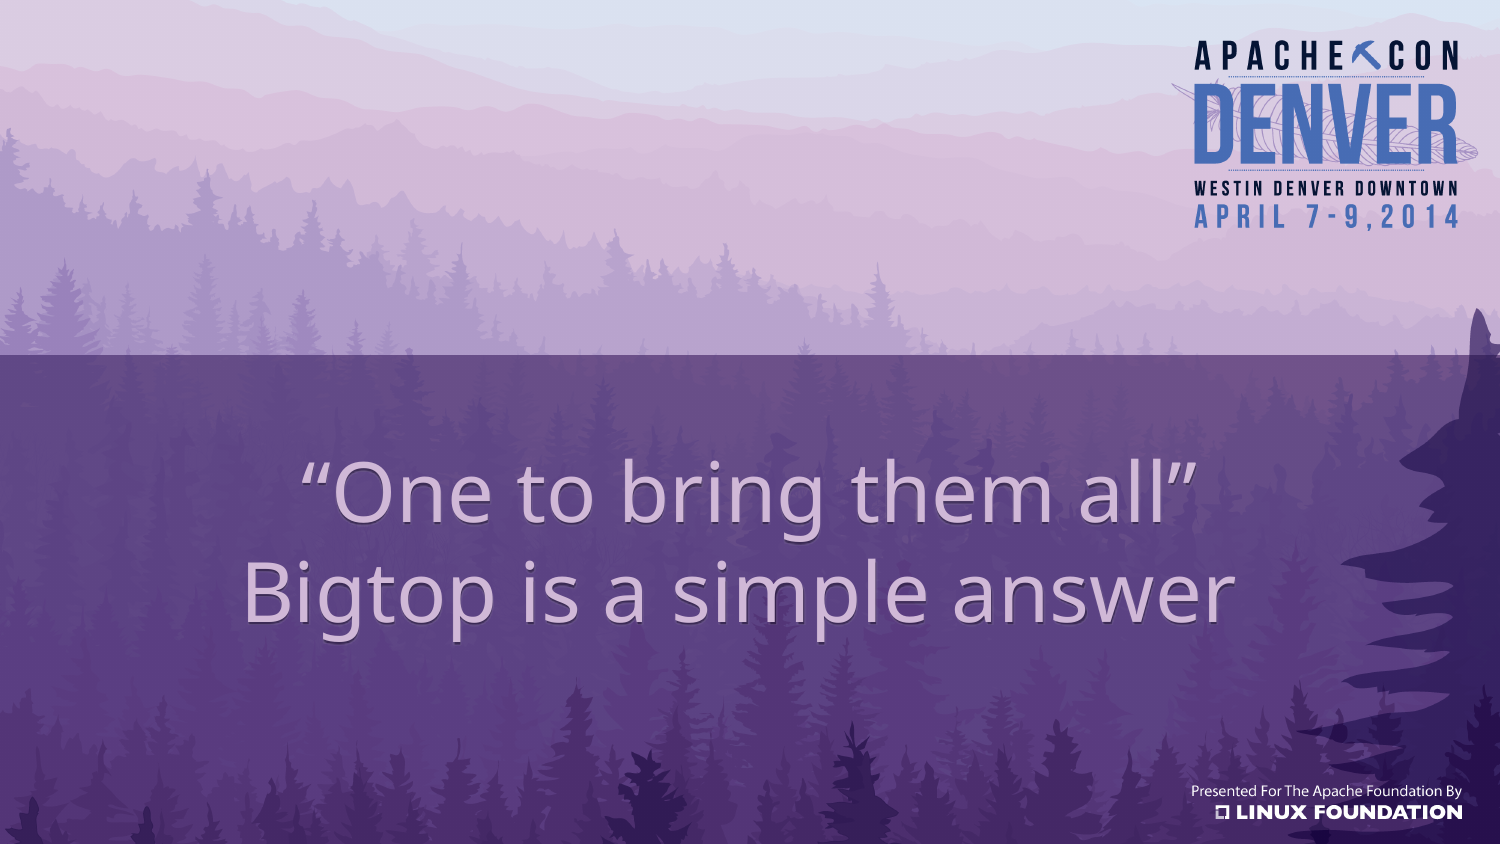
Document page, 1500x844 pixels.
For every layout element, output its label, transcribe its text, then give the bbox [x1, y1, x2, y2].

title “One to bring them all” Bigtop is a simple answer [225, 419, 1336, 661]
picture [0, 0, 1500, 844]
